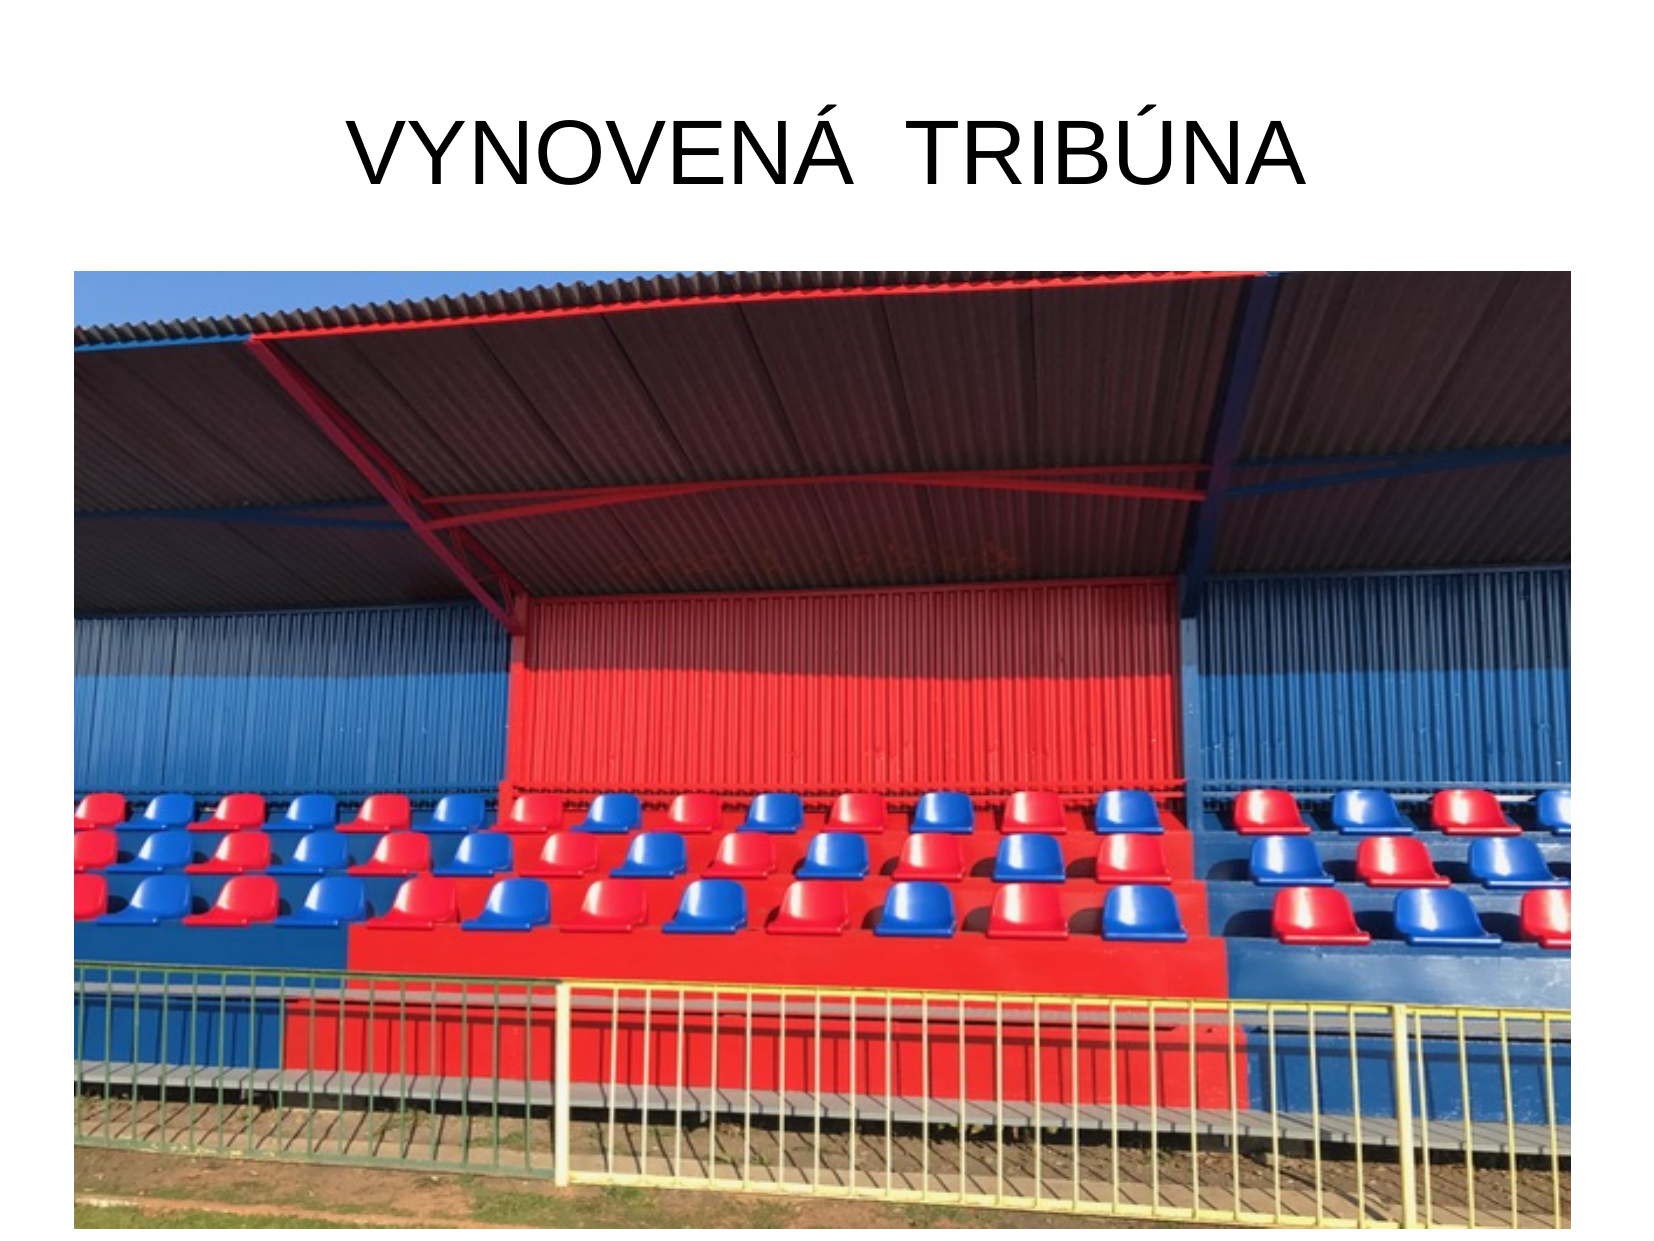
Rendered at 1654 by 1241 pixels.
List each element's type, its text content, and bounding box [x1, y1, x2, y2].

title VYNOVENÁ TRIBÚNA [82, 49, 1571, 257]
picture [74, 271, 1571, 1229]
